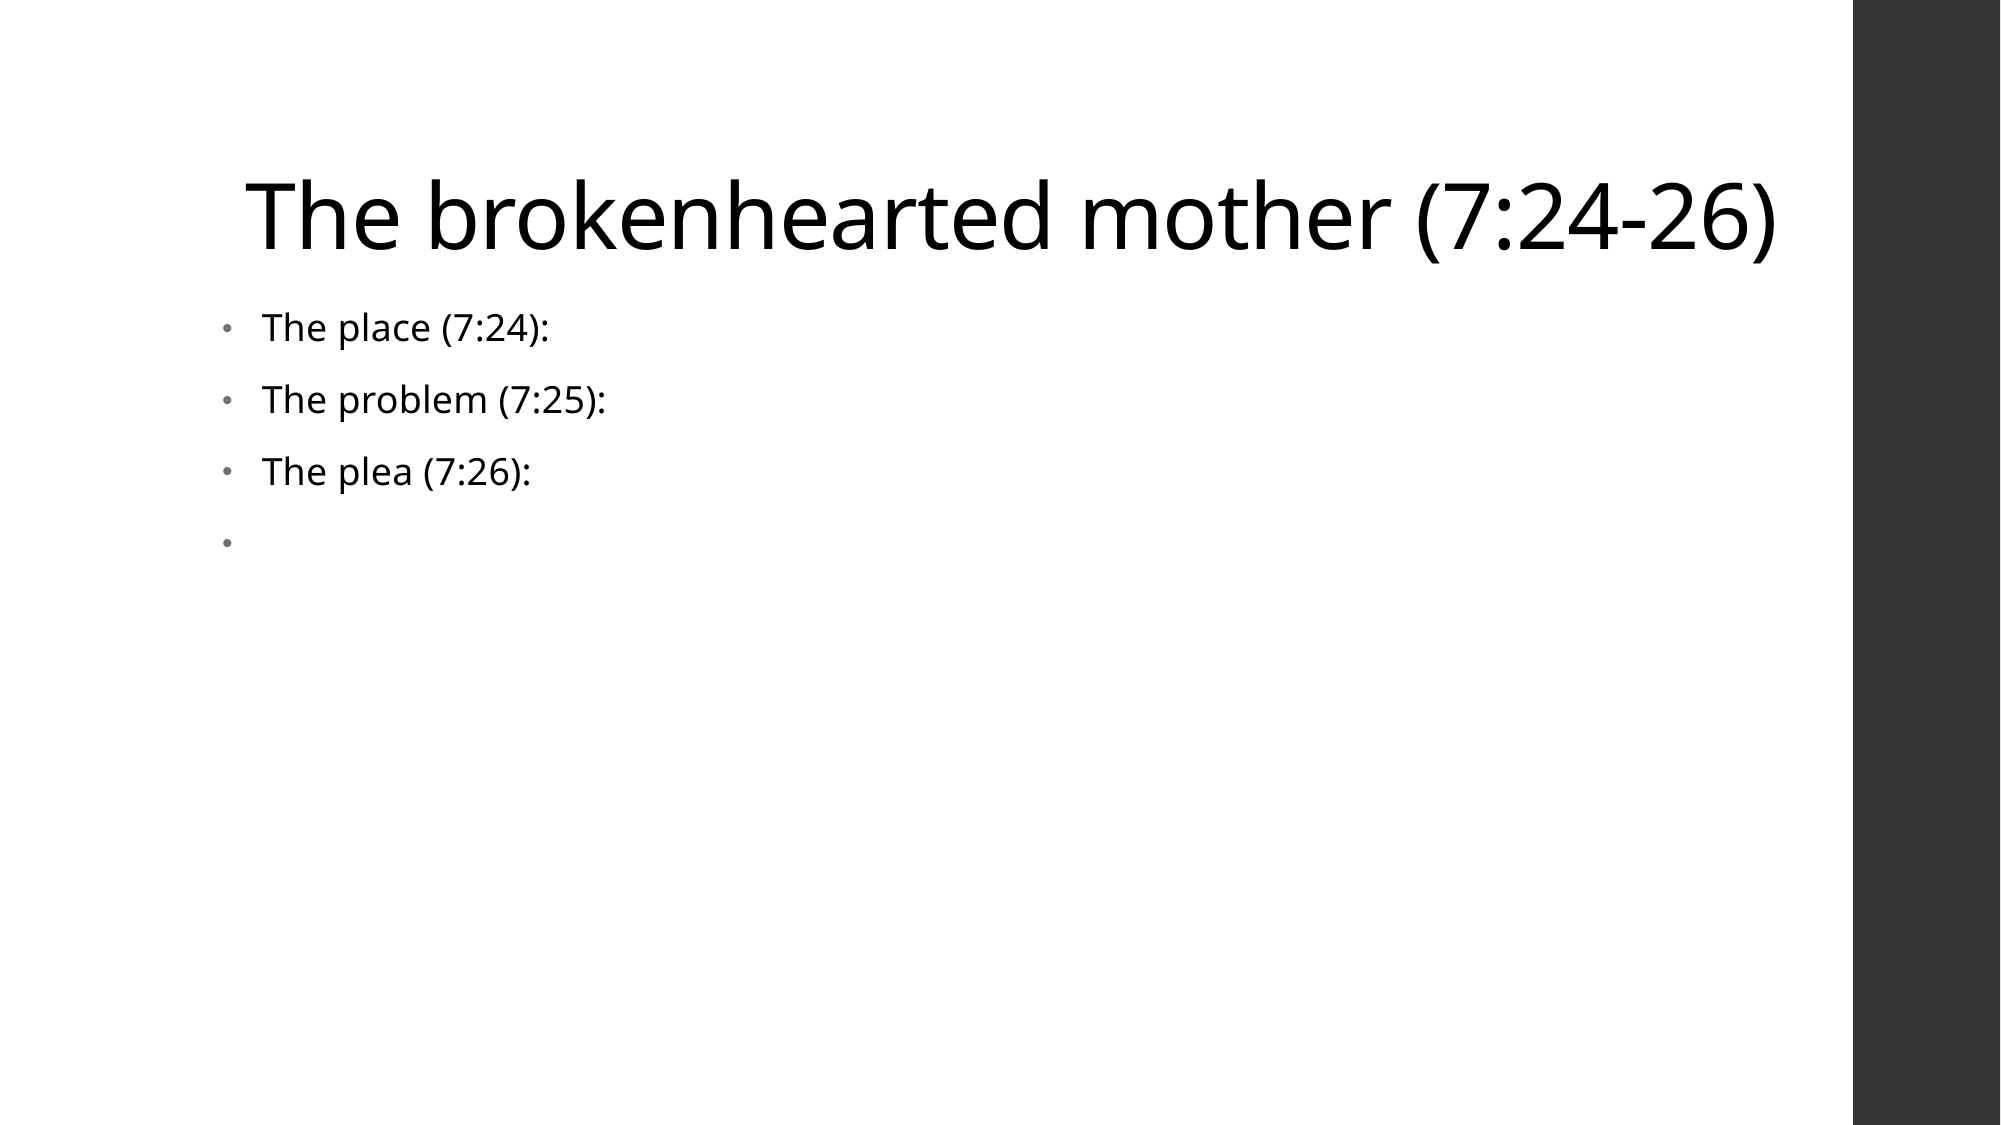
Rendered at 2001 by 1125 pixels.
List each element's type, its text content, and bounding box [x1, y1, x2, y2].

list The place (7:24): The problem (7:25): The plea (7:26): [206, 299, 1617, 1014]
title The brokenhearted mother (7:24-26) [206, 60, 1797, 278]
